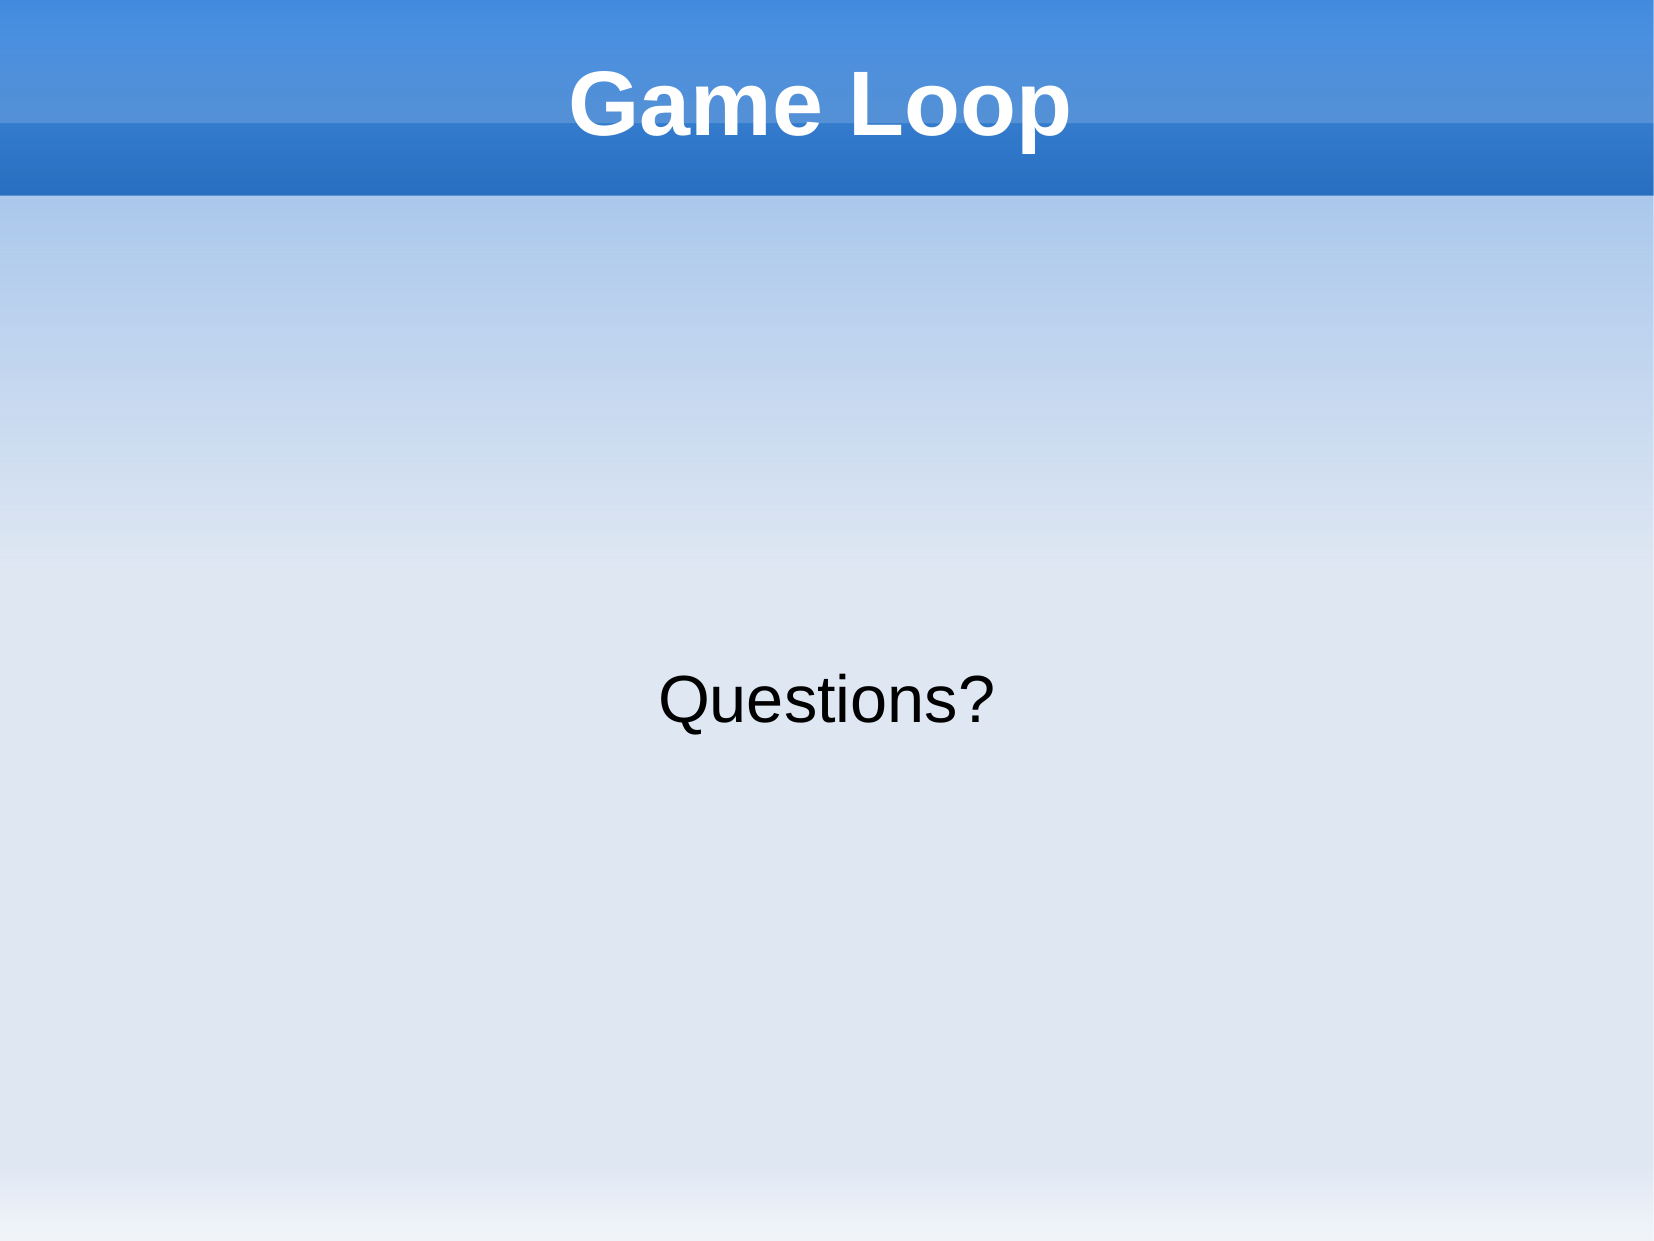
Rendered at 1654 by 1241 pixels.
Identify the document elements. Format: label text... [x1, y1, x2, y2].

title Game Loop [76, 0, 1565, 208]
picture [0, 0, 1654, 1241]
subtitle Questions? [82, 290, 1571, 1109]
